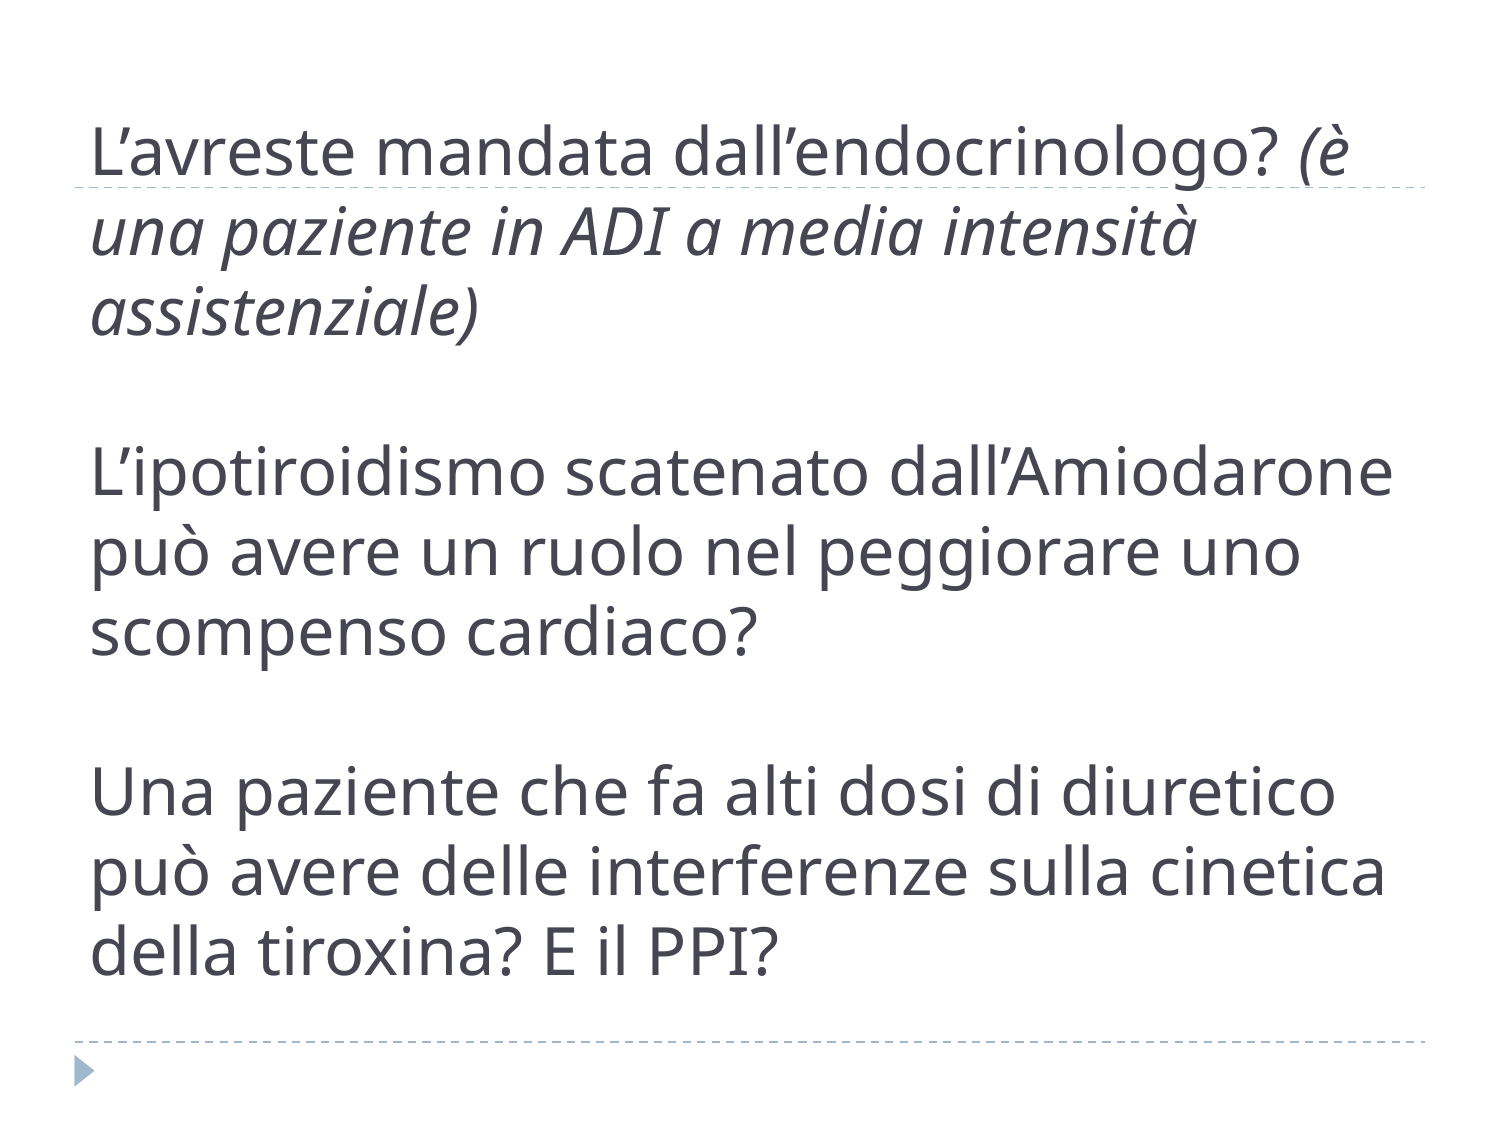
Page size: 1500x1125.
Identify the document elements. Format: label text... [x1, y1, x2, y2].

title L’avreste mandata dall’endocrinologo? (è una paziente in ADI a media intensità assistenziale) L’ipotiroidismo scatenato dall’Amiodarone può avere un ruolo nel peggiorare uno scompenso cardiaco? Una paziente che fa alti dosi di diuretico può avere delle interferenze sulla cinetica della tiroxina? E il PPI? [75, 101, 1425, 1012]
